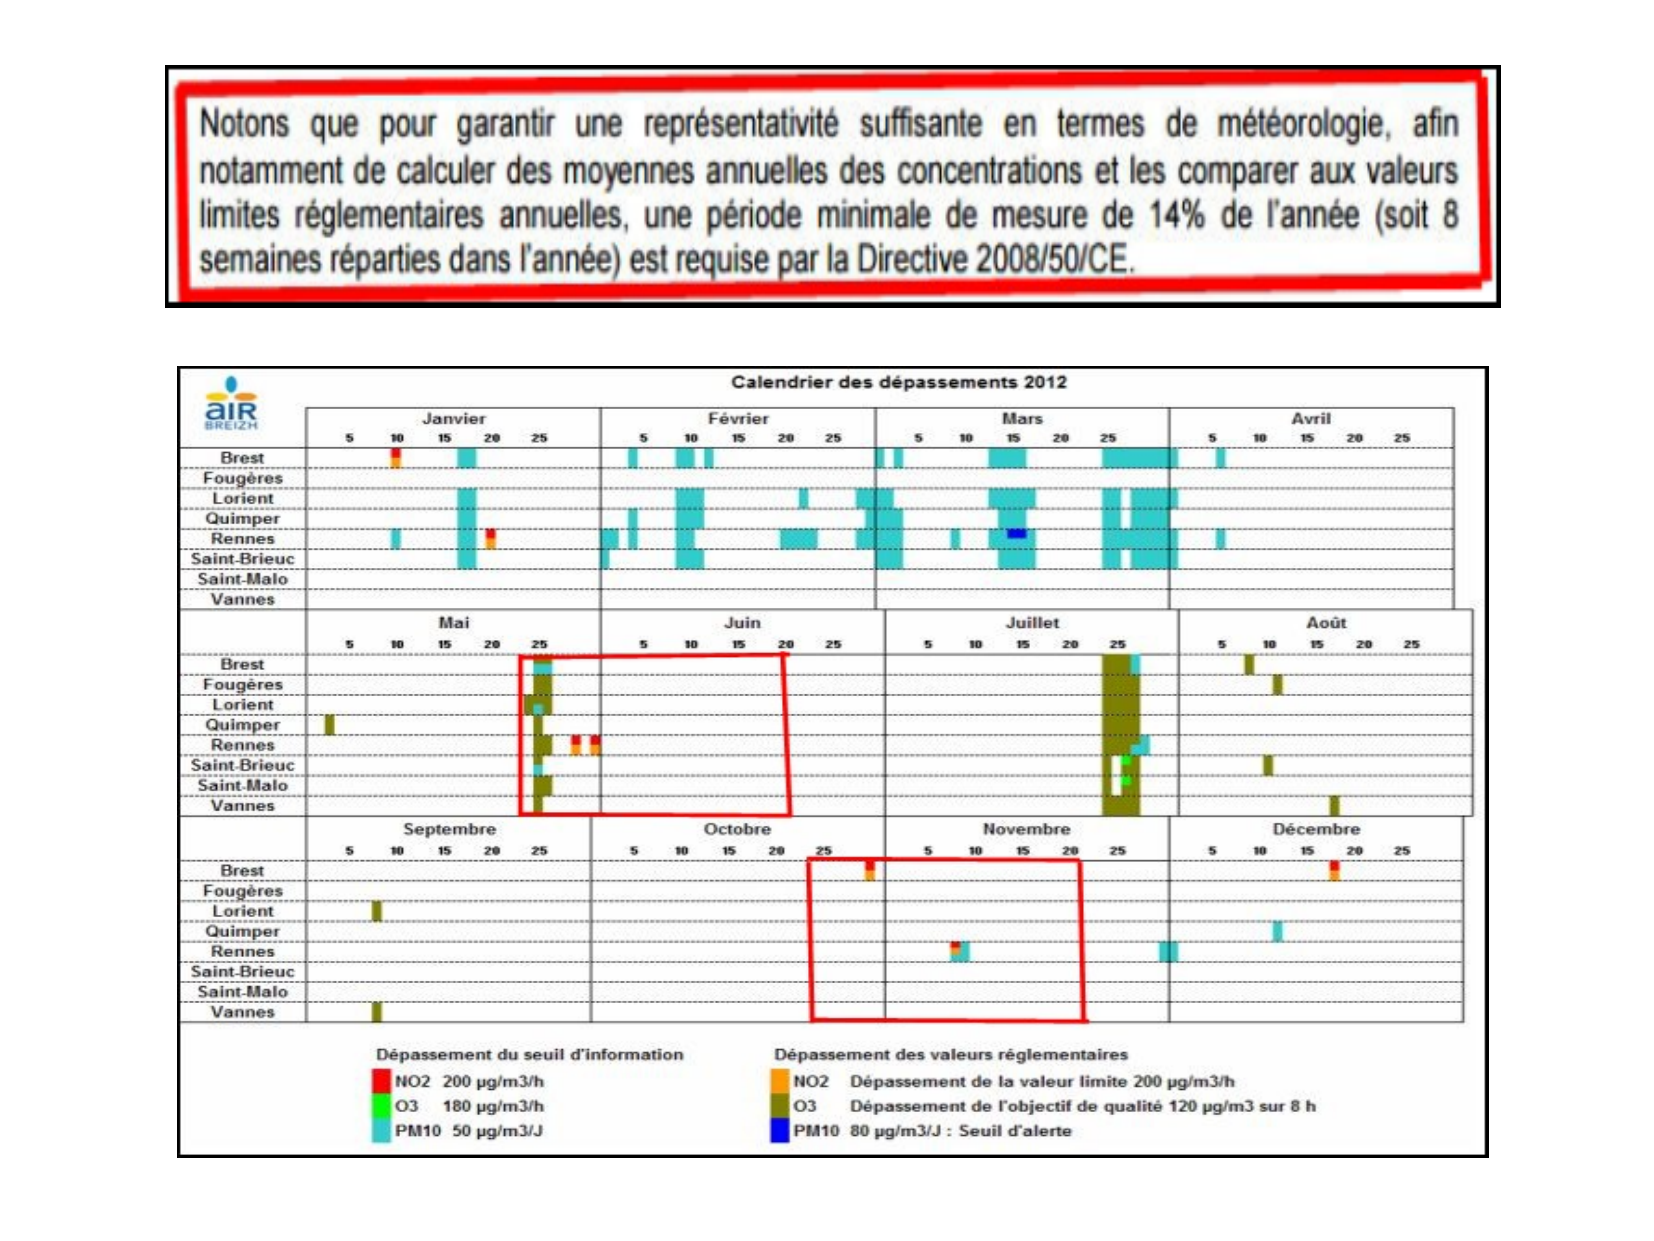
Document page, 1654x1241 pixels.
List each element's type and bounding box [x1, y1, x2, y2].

picture [165, 65, 1501, 308]
picture [177, 366, 1489, 1158]
